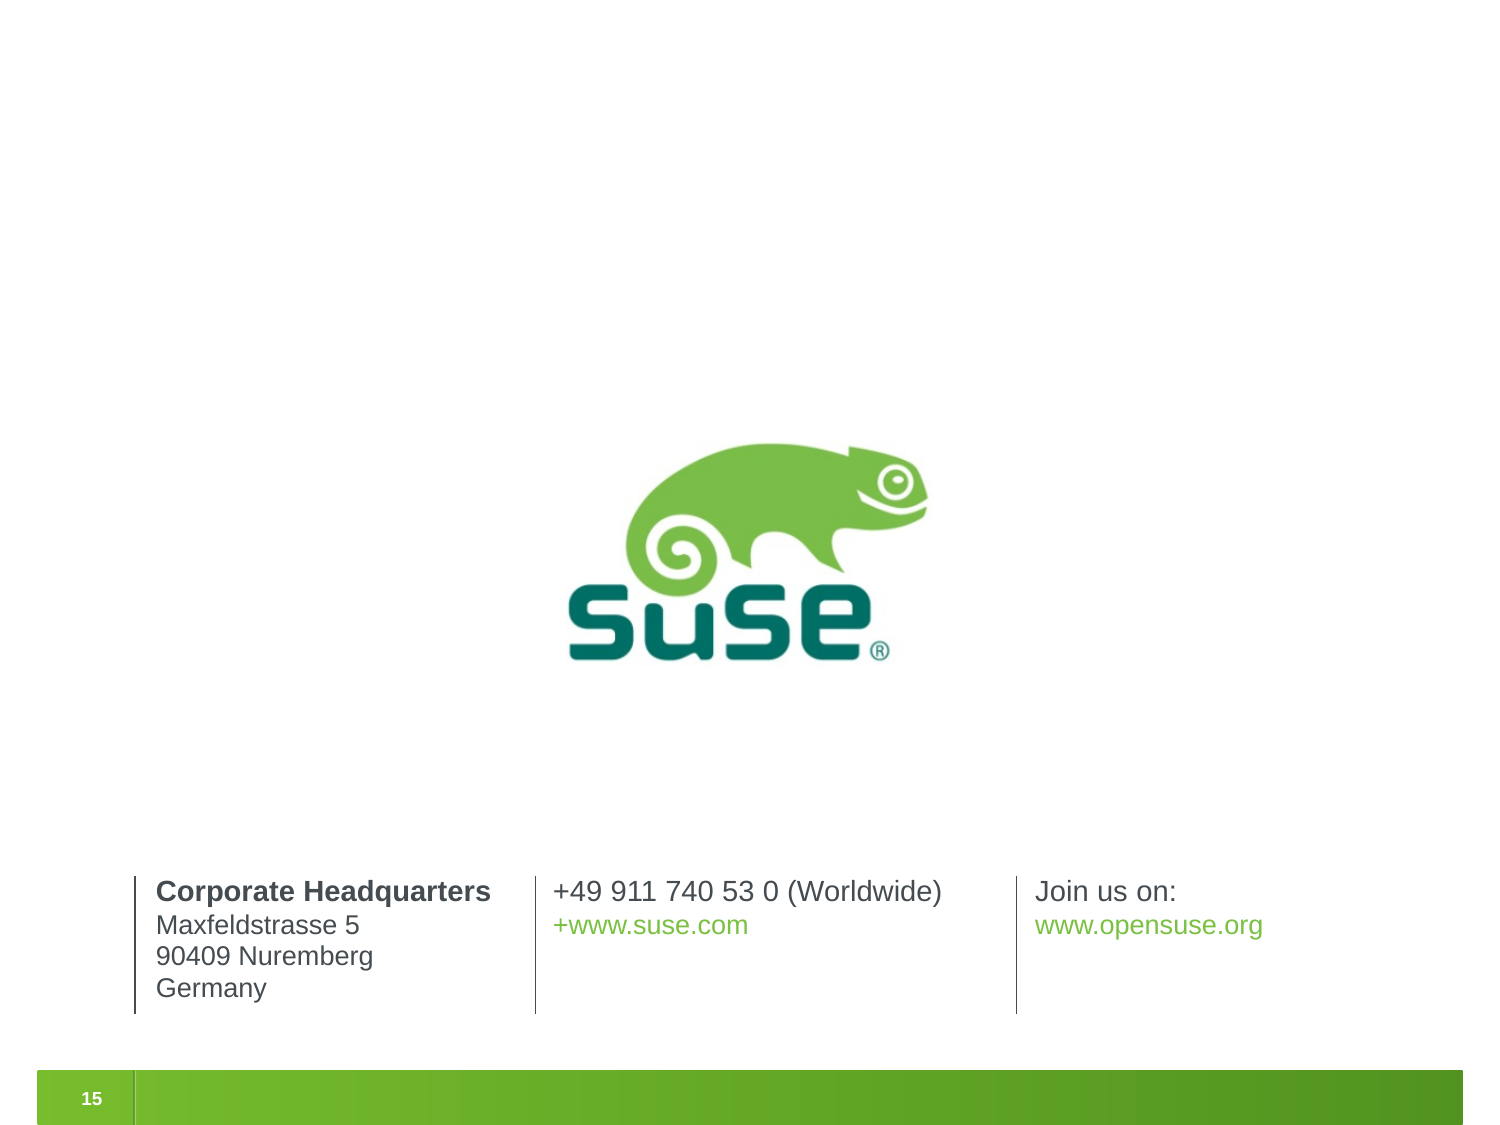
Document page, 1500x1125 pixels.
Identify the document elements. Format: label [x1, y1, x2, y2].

picture [566, 441, 933, 667]
